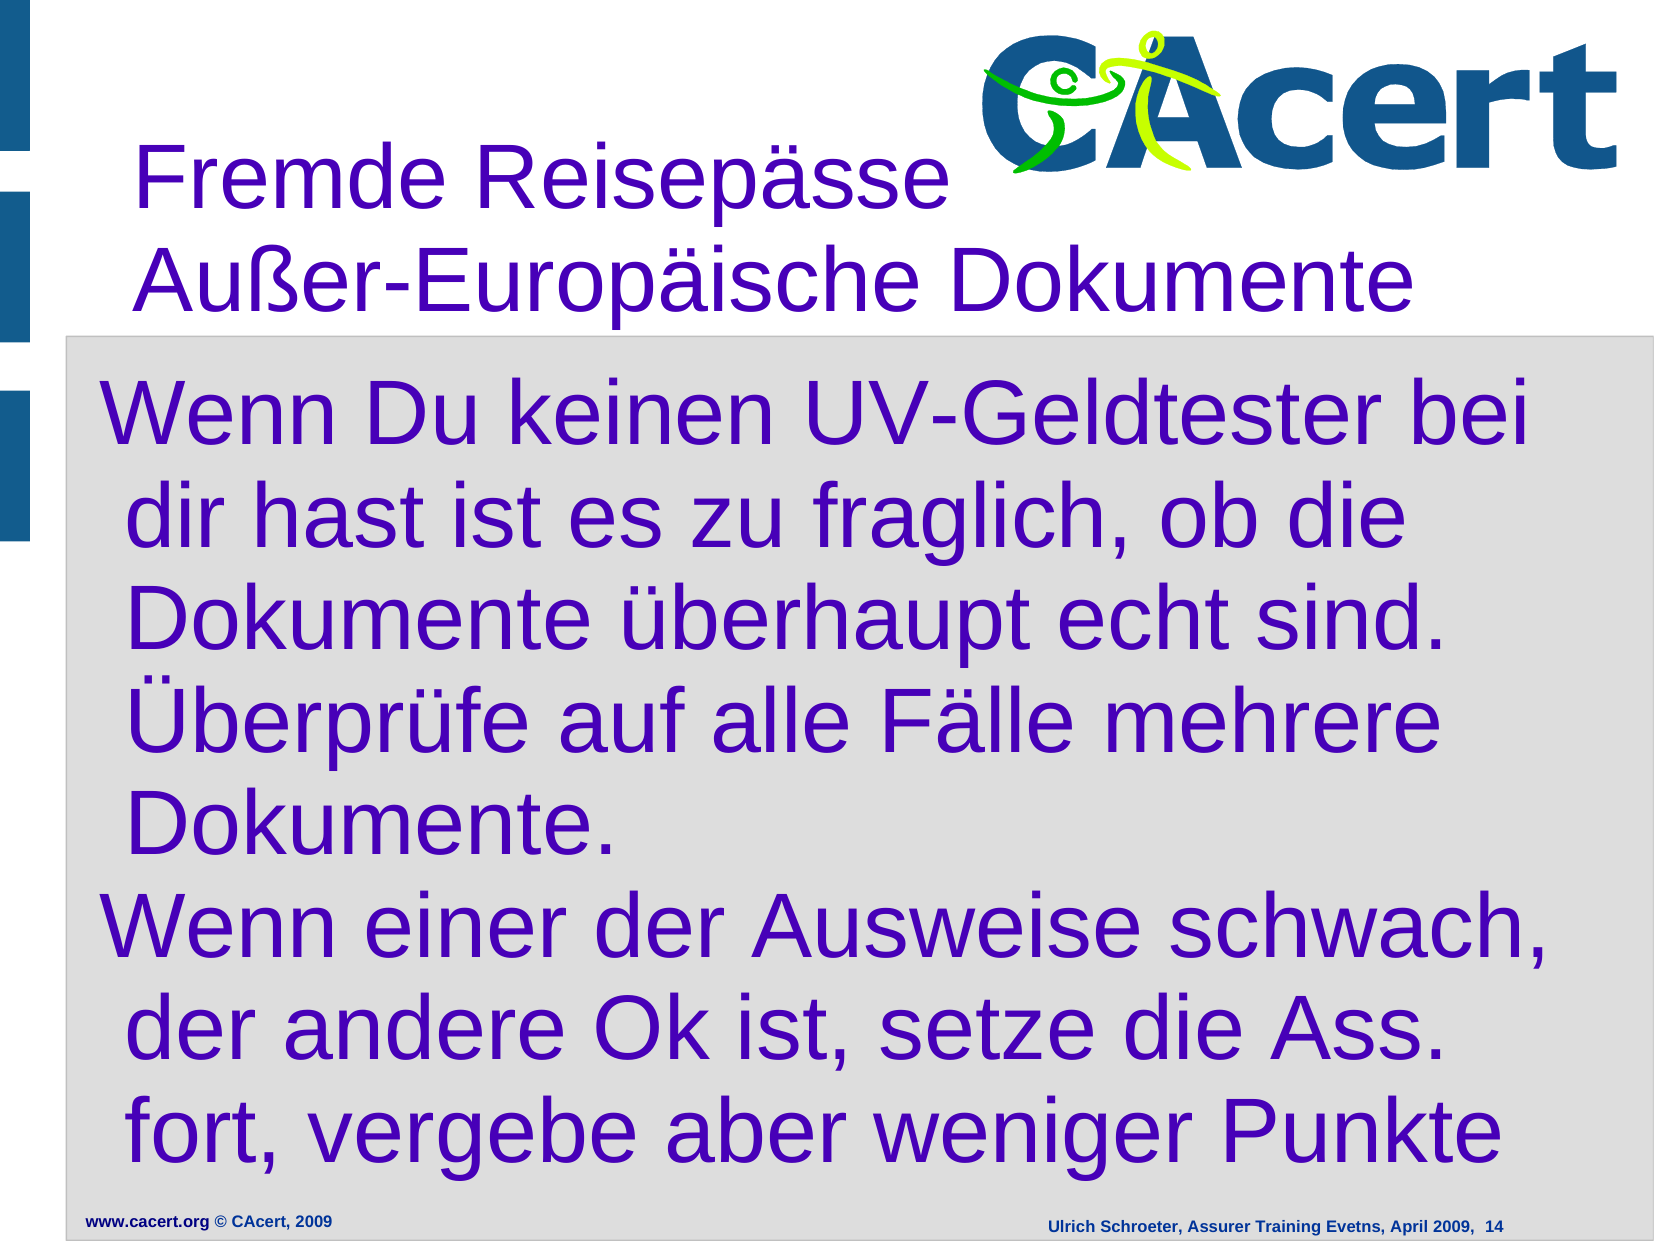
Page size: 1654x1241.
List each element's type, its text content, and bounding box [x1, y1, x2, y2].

text_box Wenn Du keinen UV-Geldtester bei dir hast ist es zu fraglich, ob die Dokumente überhaupt echt sind. Überprüfe auf alle Fälle mehrere Dokumente. Wenn einer der Ausweise schwach, der andere Ok ist, setze die Ass. fort, vergebe aber weniger Punkte [59, 354, 1591, 1190]
text_box Fremde Reisepässe Außer-Europäische Dokumente [118, 118, 1434, 339]
